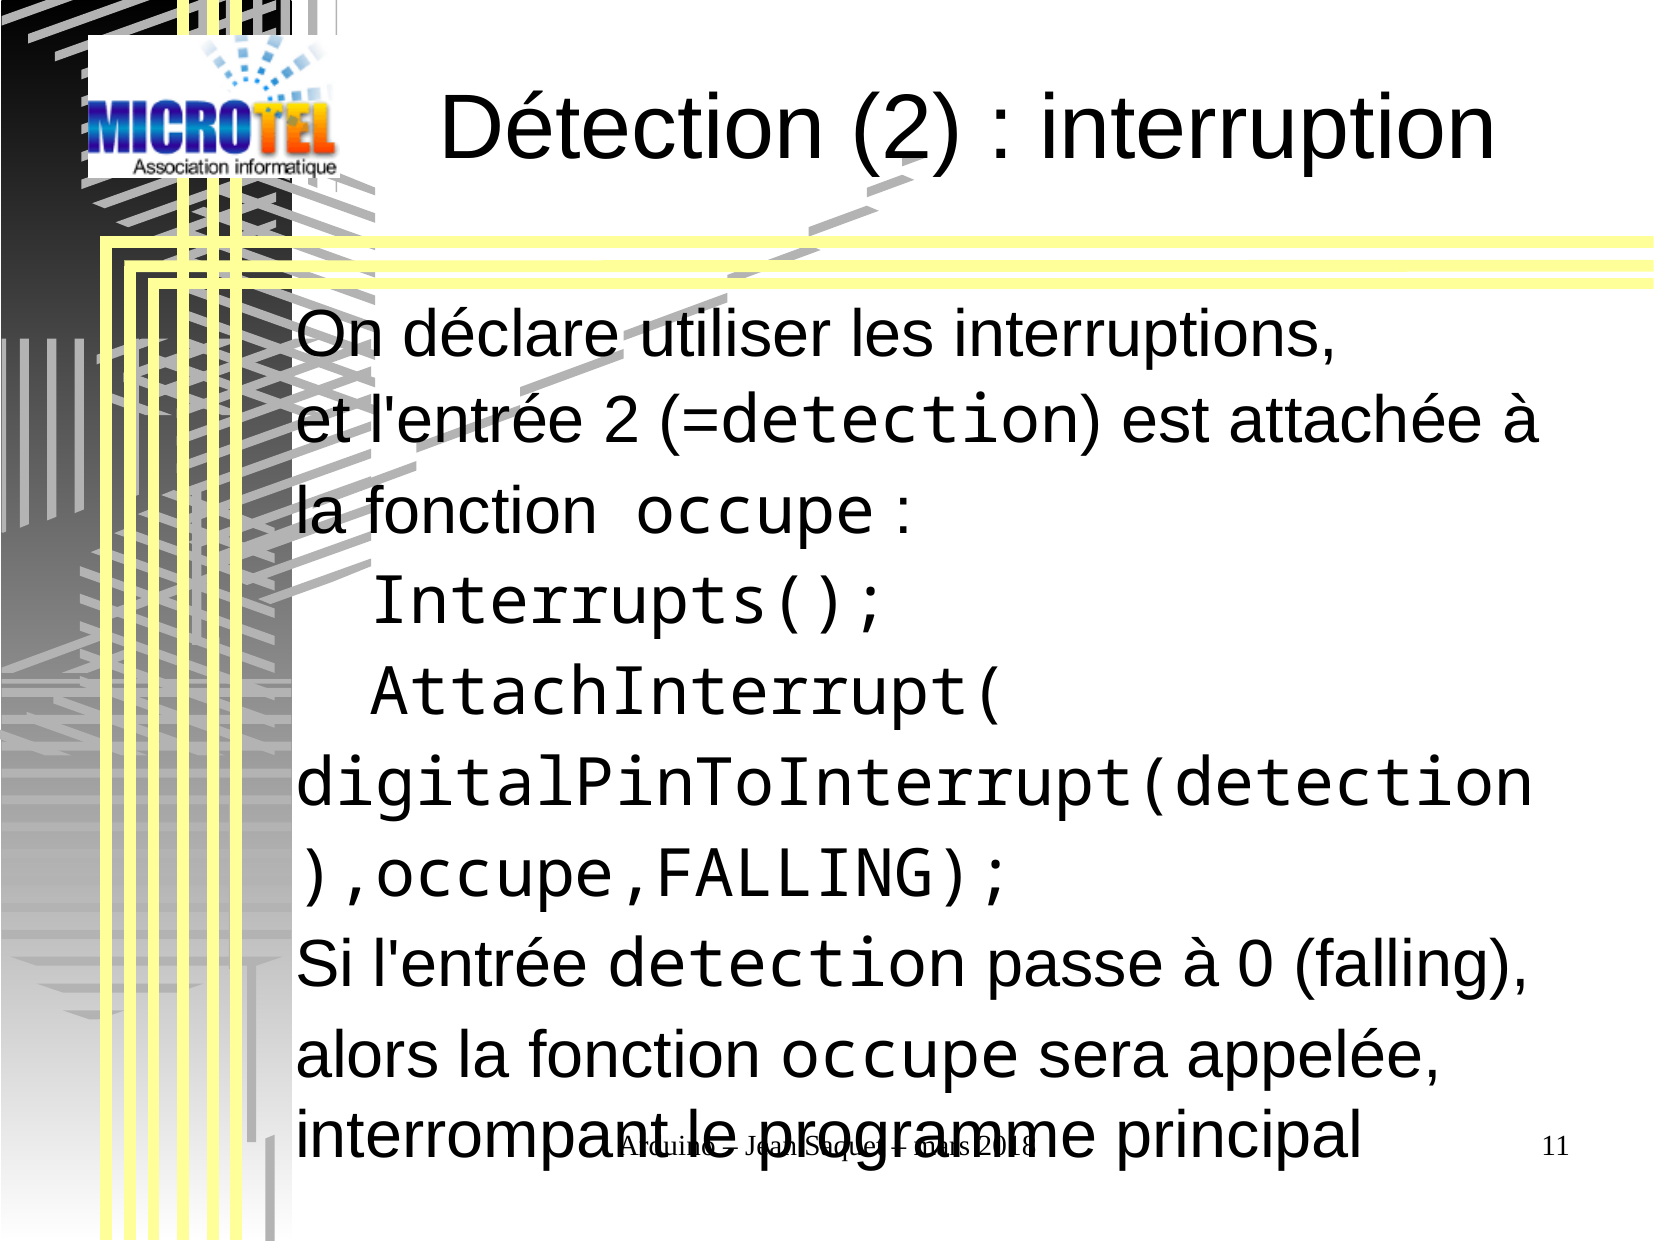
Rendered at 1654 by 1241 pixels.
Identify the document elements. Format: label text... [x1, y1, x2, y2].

subtitle On déclare utiliser les interruptions, et l'entrée 2 (=detection) est attachée à la fonction occupe : Interrupts(); AttachInterrupt( digitalPinToInterrupt(detection),occupe,FALLING); Si l'entrée detection passe à 0 (falling), alors la fonction occupe sera appelée, interrompant le programme principal [295, 324, 1571, 1144]
title Détection (2) : interruption [383, 23, 1554, 231]
picture [88, 35, 340, 178]
